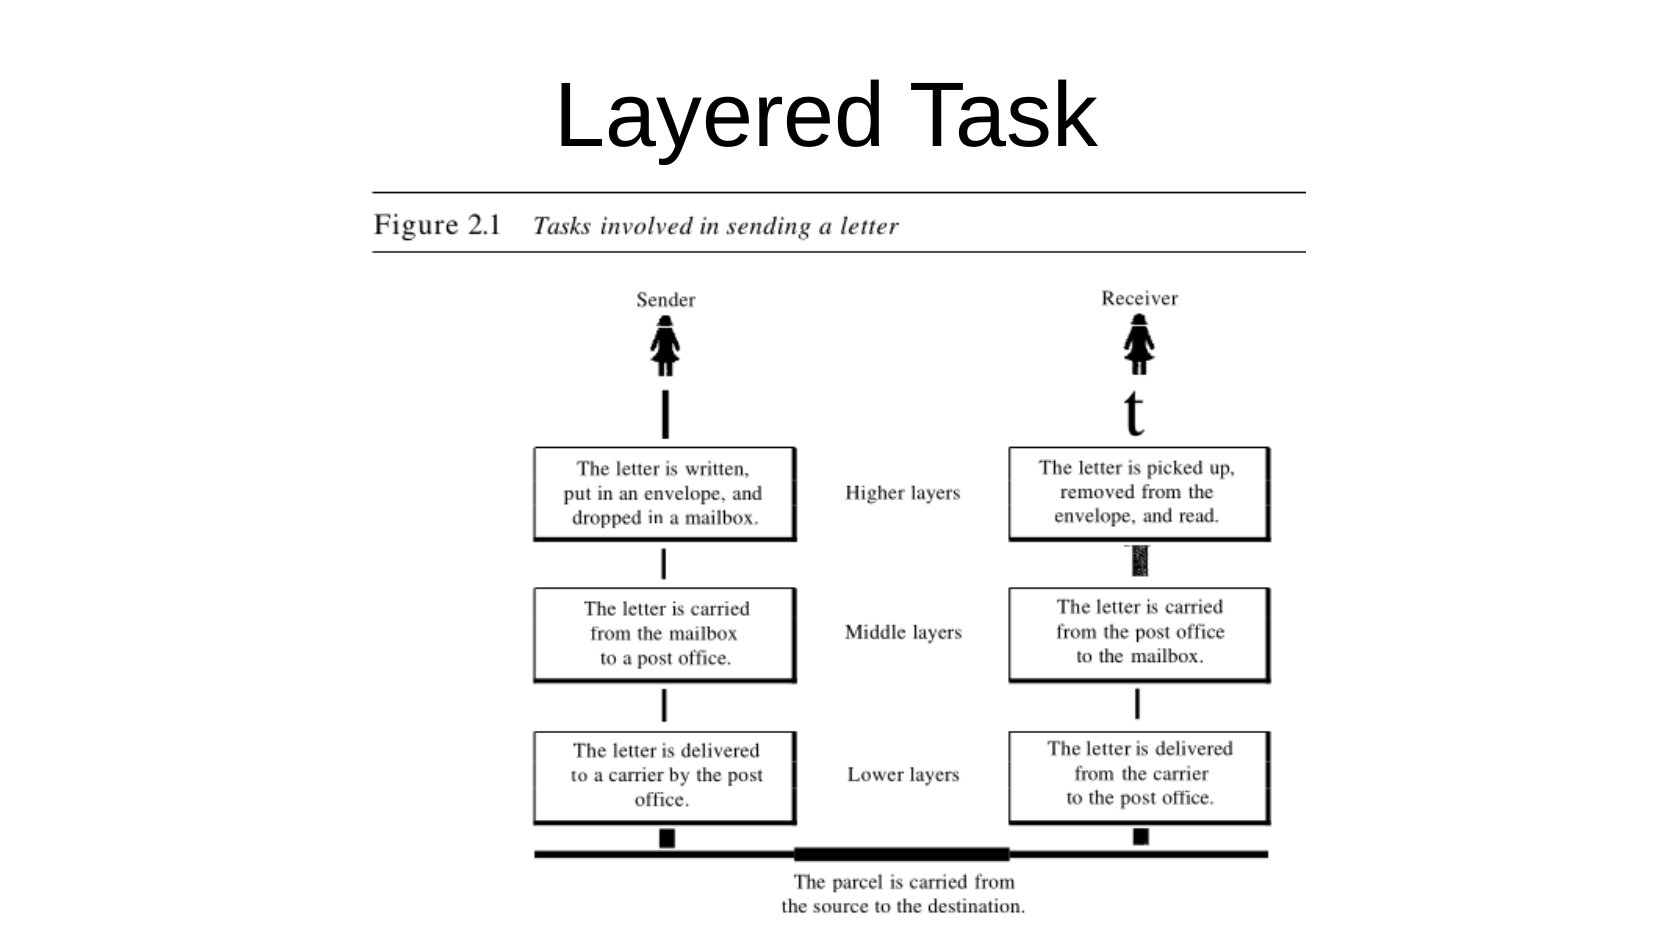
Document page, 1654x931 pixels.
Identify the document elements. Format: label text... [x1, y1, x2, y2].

title Layered Task [82, 37, 1571, 193]
picture [361, 178, 1306, 931]
